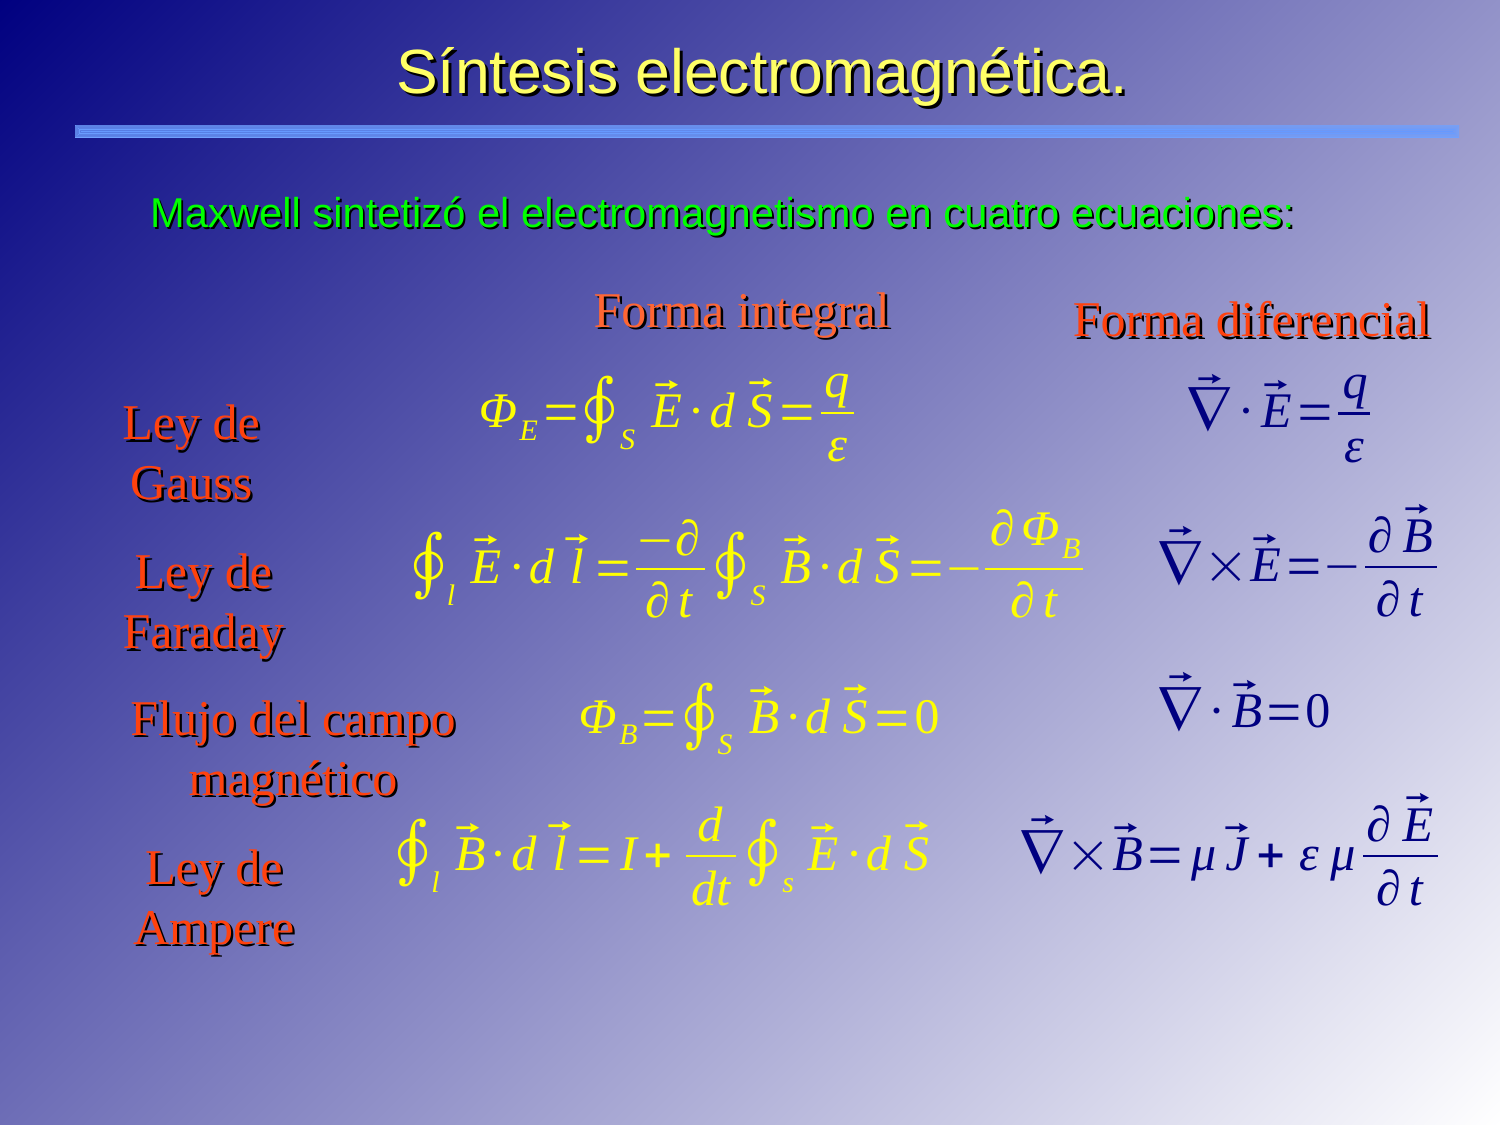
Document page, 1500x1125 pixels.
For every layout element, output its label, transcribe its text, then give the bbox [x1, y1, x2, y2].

chart [472, 354, 862, 473]
chart [1151, 501, 1446, 627]
chart [1151, 669, 1337, 739]
text_box Forma integral [547, 269, 937, 389]
text_box Ley de Faraday [59, 531, 348, 667]
chart [1013, 790, 1447, 916]
chart [399, 501, 1093, 629]
chart [572, 679, 945, 762]
chart [1181, 354, 1380, 473]
text_box Maxwell sintetizó el electromagnetismo en cuatro ecuaciones: [88, 178, 1418, 266]
text_box [75, 125, 1460, 138]
text_box Ley de Ampere [73, 826, 355, 962]
chart [383, 797, 936, 916]
text_box Ley de Gauss [61, 382, 322, 518]
text_box Síntesis electromagnética. [50, 23, 1476, 114]
text_box Forma diferencial [1033, 279, 1471, 355]
text_box Flujo del campo magnético [54, 677, 532, 813]
